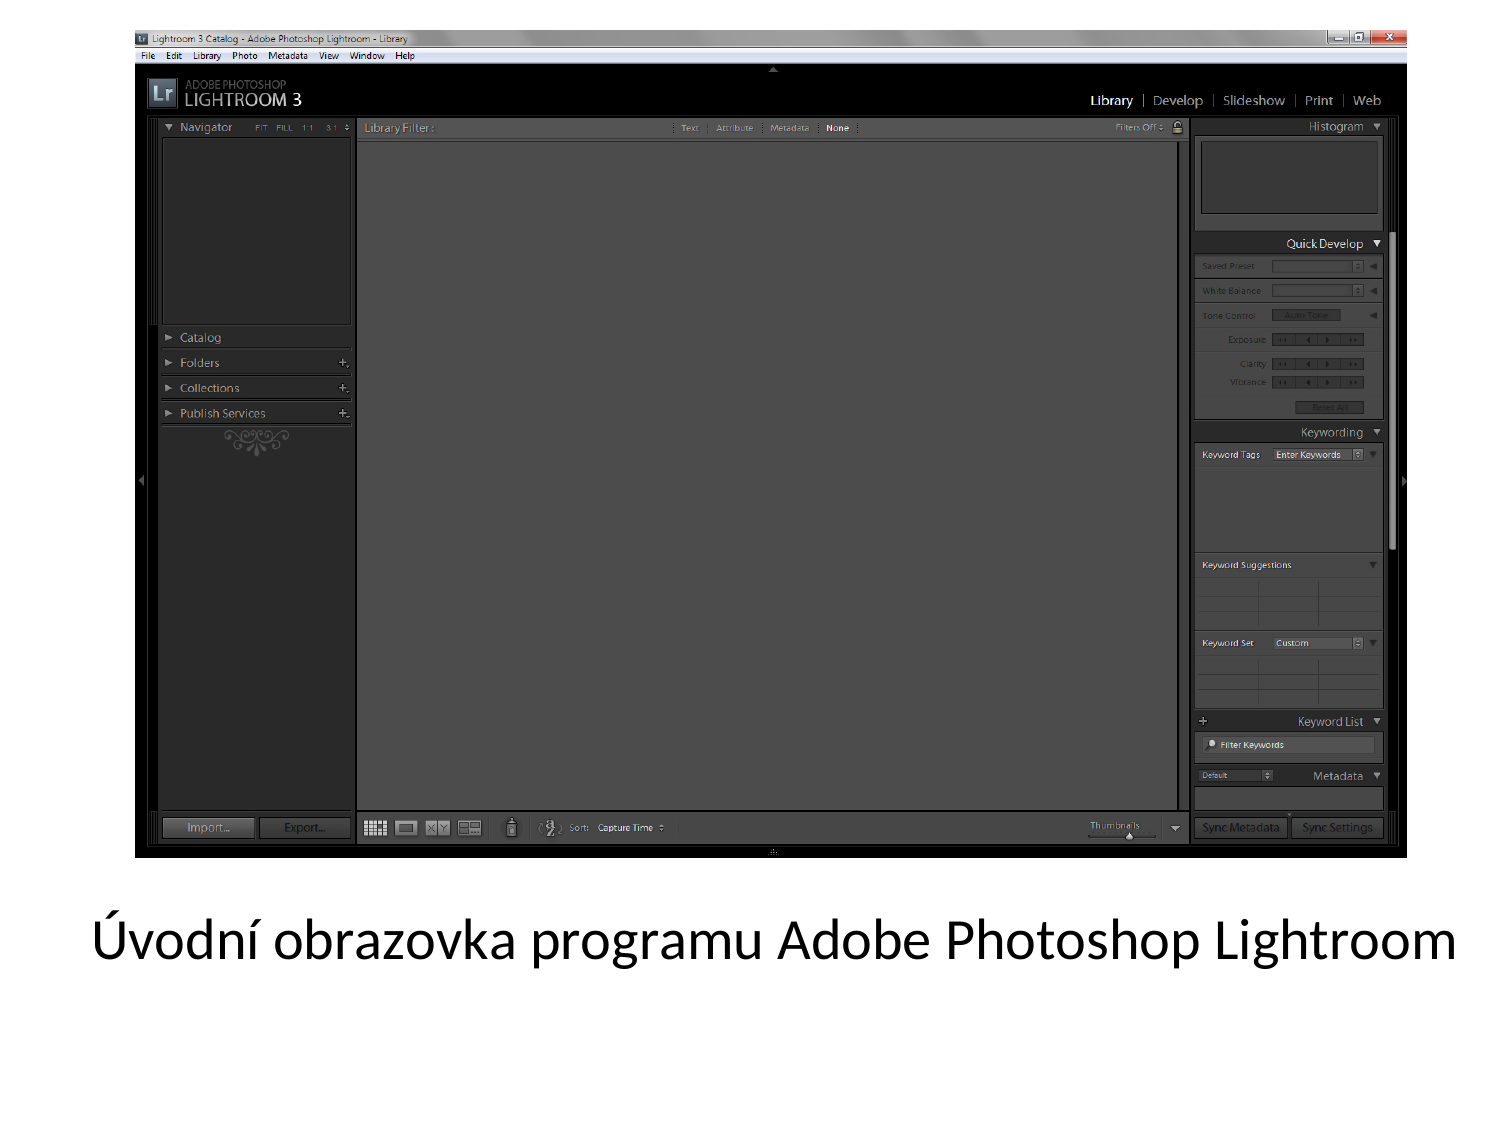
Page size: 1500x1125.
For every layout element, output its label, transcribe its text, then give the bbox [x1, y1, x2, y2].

text_box Úvodní obrazovka programu Adobe Photoshop Lightroom [76, 893, 1483, 979]
picture [135, 30, 1407, 858]
